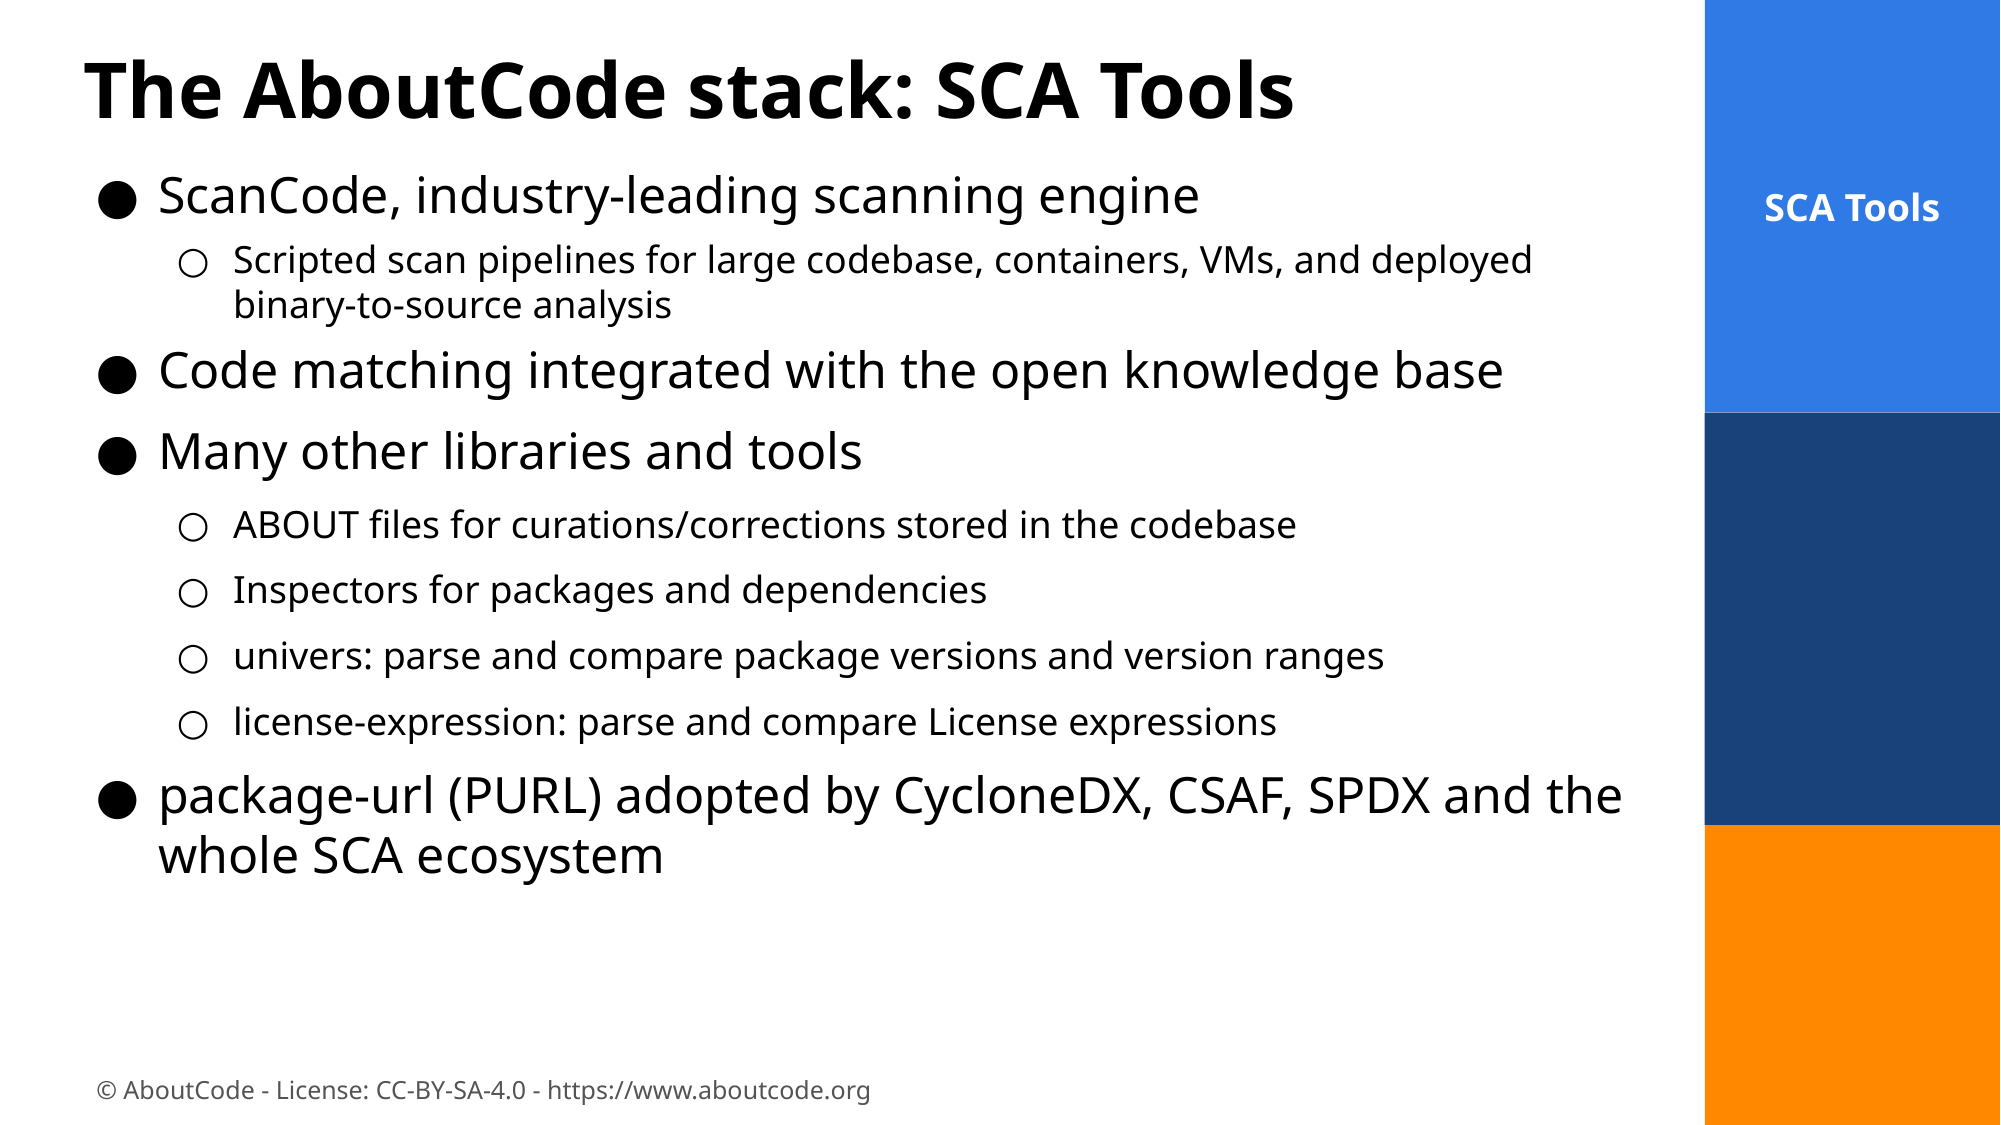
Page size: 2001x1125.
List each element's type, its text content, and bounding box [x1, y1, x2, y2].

text_box [1704, 413, 2000, 1125]
list ScanCode, industry-leading scanning engine Scripted scan pipelines for large codebase, containers, VMs, and deployed binary-to-source analysis Code matching integrated with the open knowledge base Many other libraries and tools ABOUT files for curations/corrections stored in the codebase Inspectors for packages and dependencies univers: parse and compare package versions and version ranges license-expression: parse and compare License expressions package-url (PURL) adopted by CycloneDX, CSAF, SPDX and the whole SCA ecosystem [68, 149, 1653, 1000]
text_box SCA Tools [1704, 0, 2000, 413]
title The AboutCode stack: SCA Tools [68, 23, 1704, 149]
